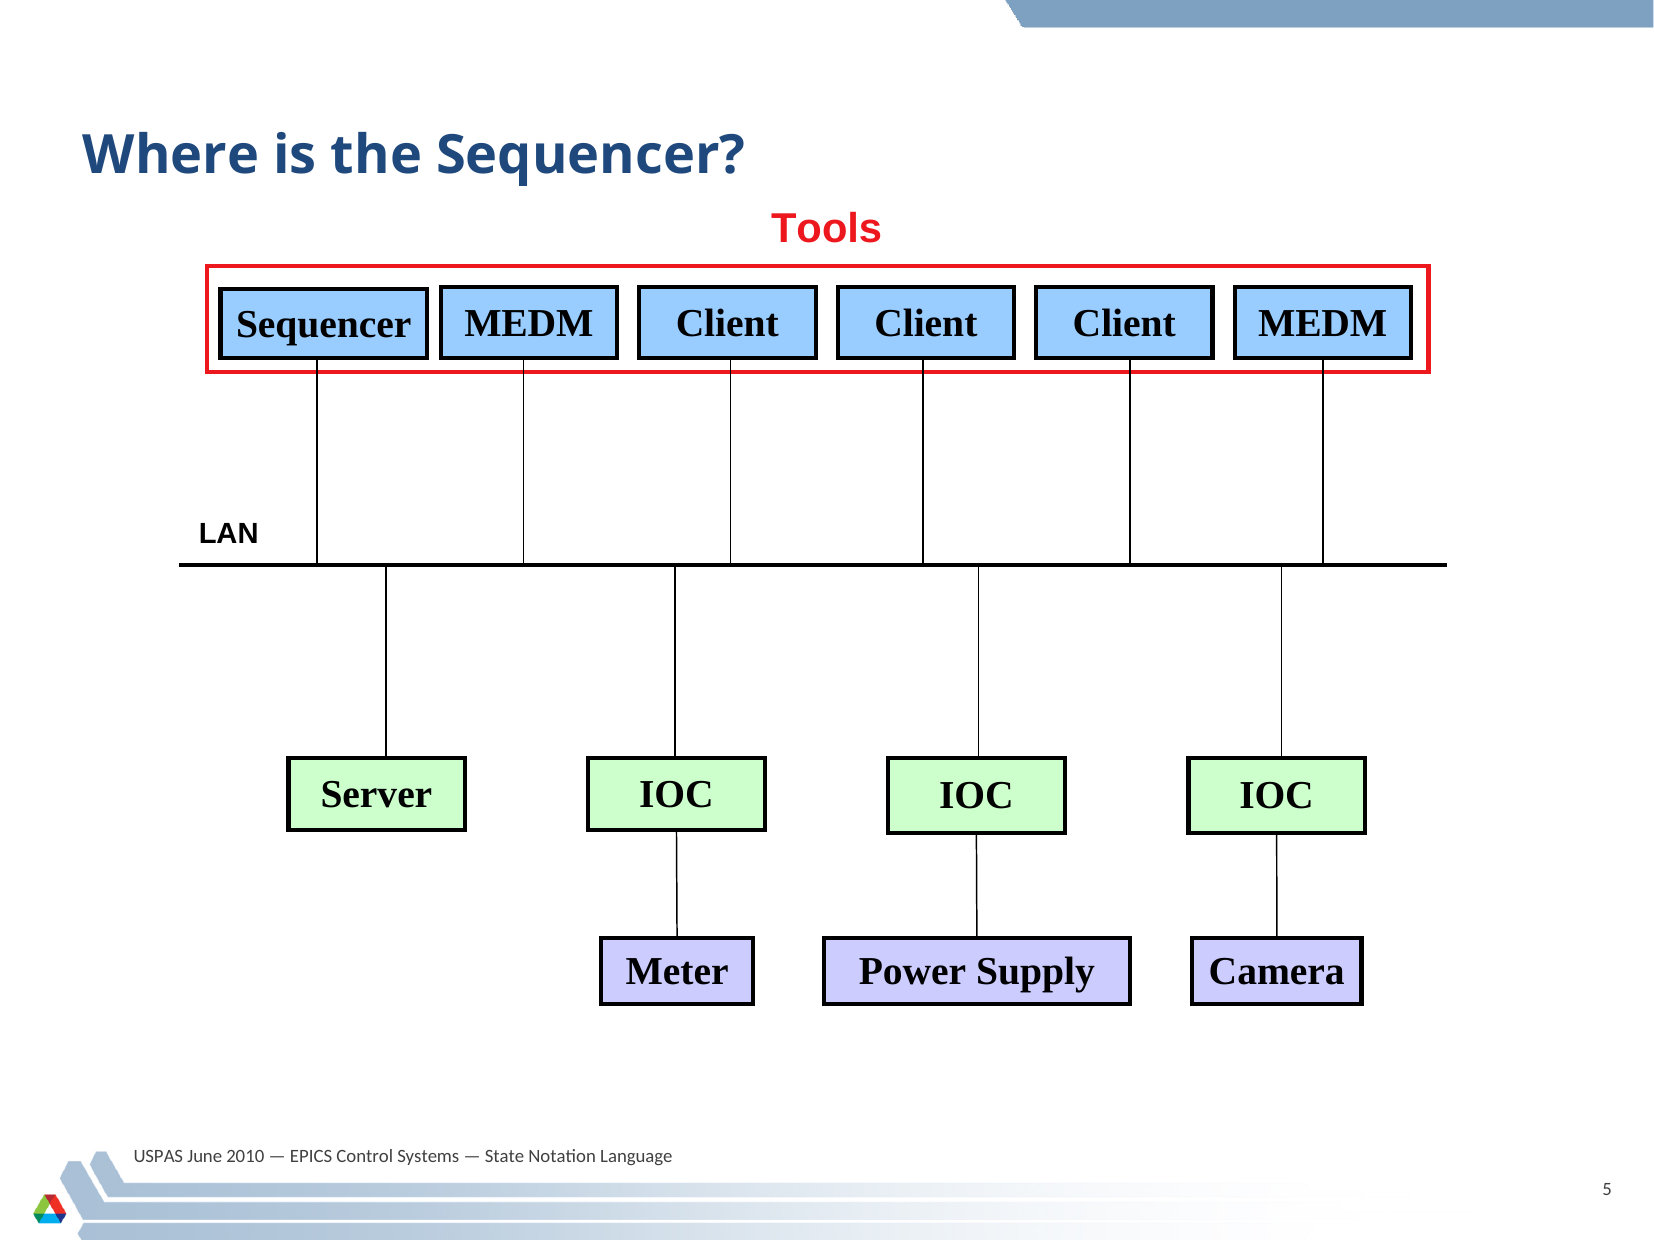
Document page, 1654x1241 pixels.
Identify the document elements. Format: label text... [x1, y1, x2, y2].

text_box IOC [588, 757, 765, 831]
text_box Sequencer [220, 289, 428, 359]
text_box Camera [1192, 937, 1362, 1004]
text_box IOC [1188, 757, 1365, 834]
text_box Client [1036, 287, 1213, 359]
text_box Tools [694, 196, 960, 259]
text_box Server [288, 757, 465, 831]
text_box LAN [184, 509, 274, 559]
title Where is the Sequencer? [82, 49, 1571, 257]
picture [0, 1143, 1654, 1240]
text_box MEDM [1234, 287, 1411, 359]
text_box Client [639, 287, 816, 359]
text_box Power Supply [824, 937, 1130, 1004]
text_box IOC [888, 757, 1065, 834]
picture [0, 0, 1654, 29]
text_box MEDM [440, 287, 618, 359]
text_box Meter [601, 937, 754, 1004]
text_box Client [837, 287, 1015, 359]
